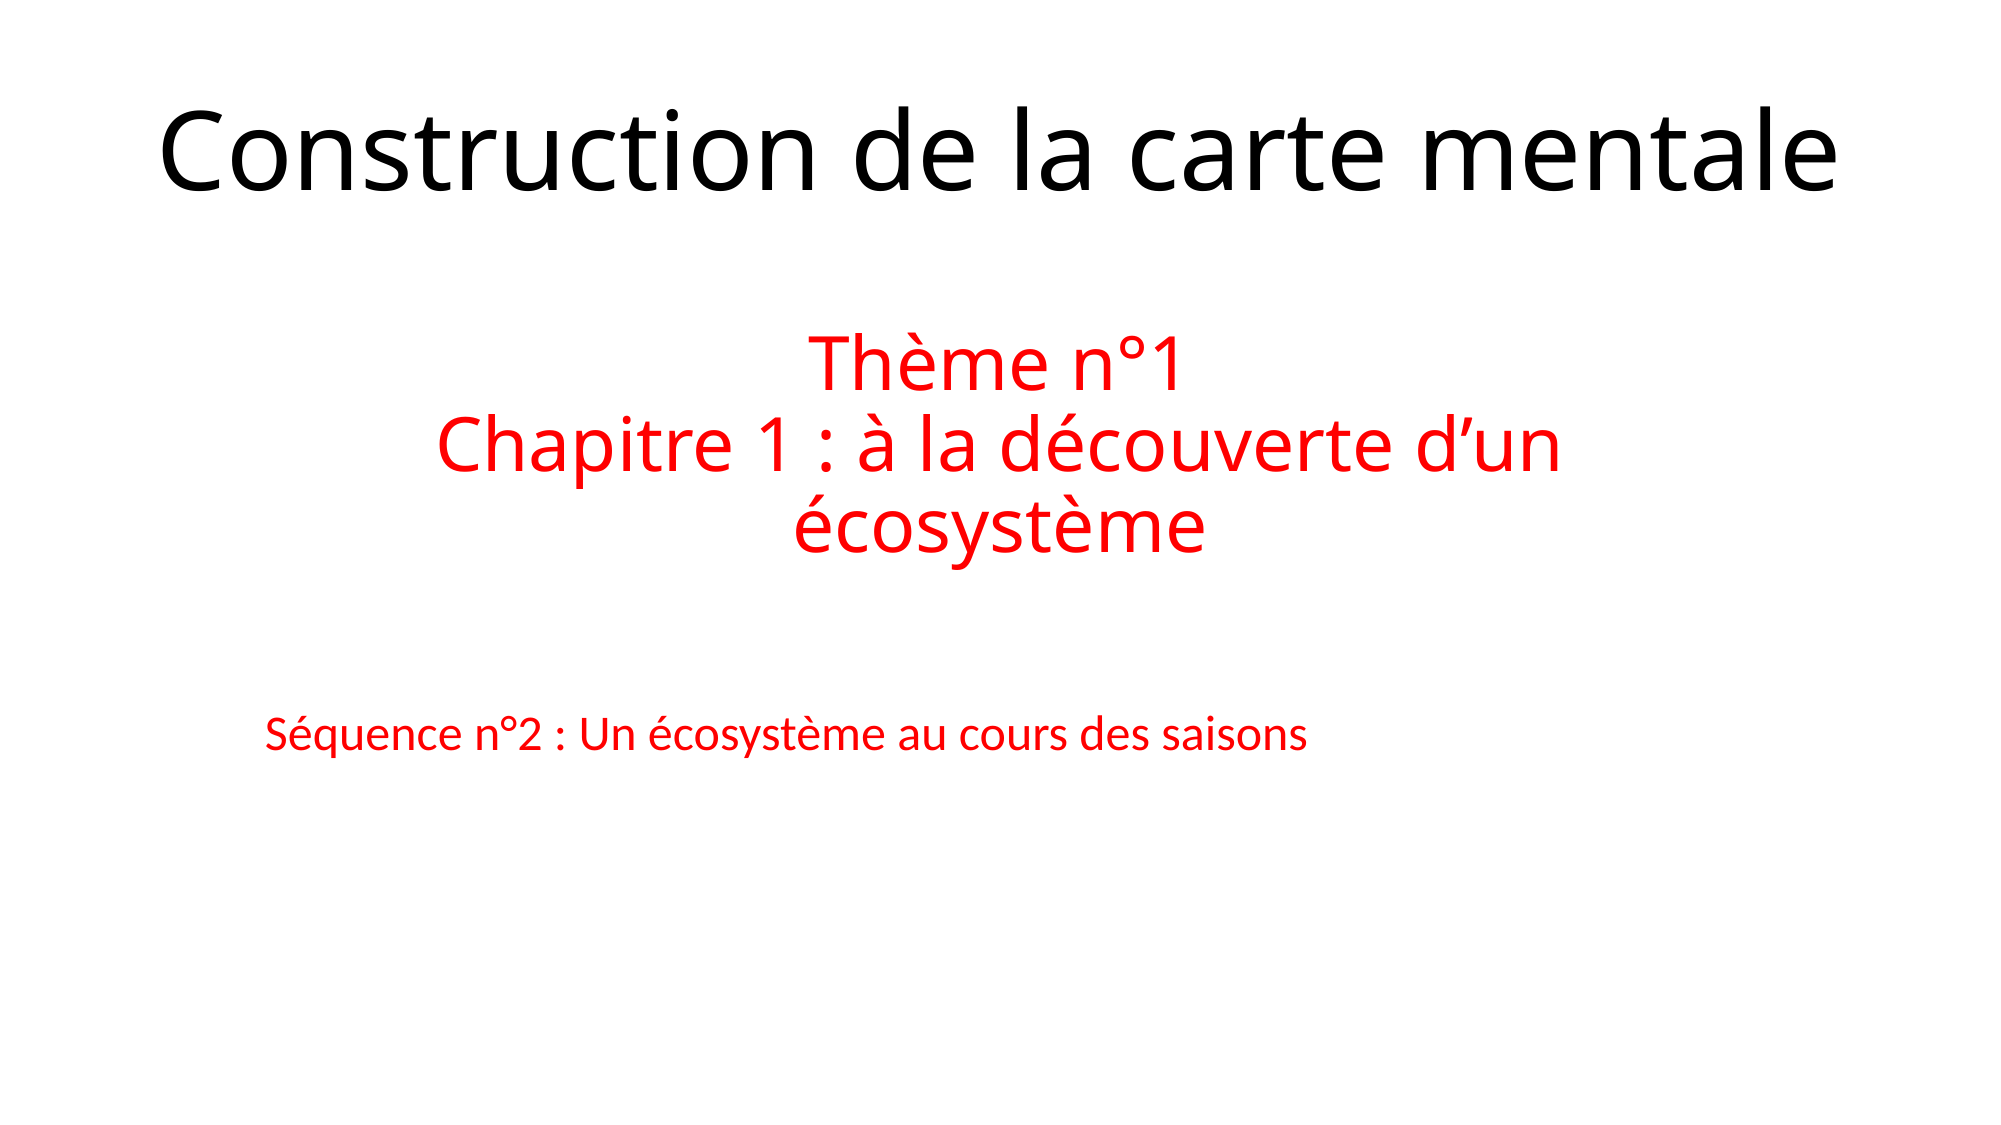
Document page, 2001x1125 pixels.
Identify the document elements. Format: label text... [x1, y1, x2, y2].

subtitle Séquence n°2 : Un écosystème au cours des saisons [249, 699, 1750, 972]
text_box Construction de la carte mentale [137, 59, 1863, 222]
title Thème n°1 Chapitre 1 : à la découverte d’un écosystème [249, 222, 1750, 576]
